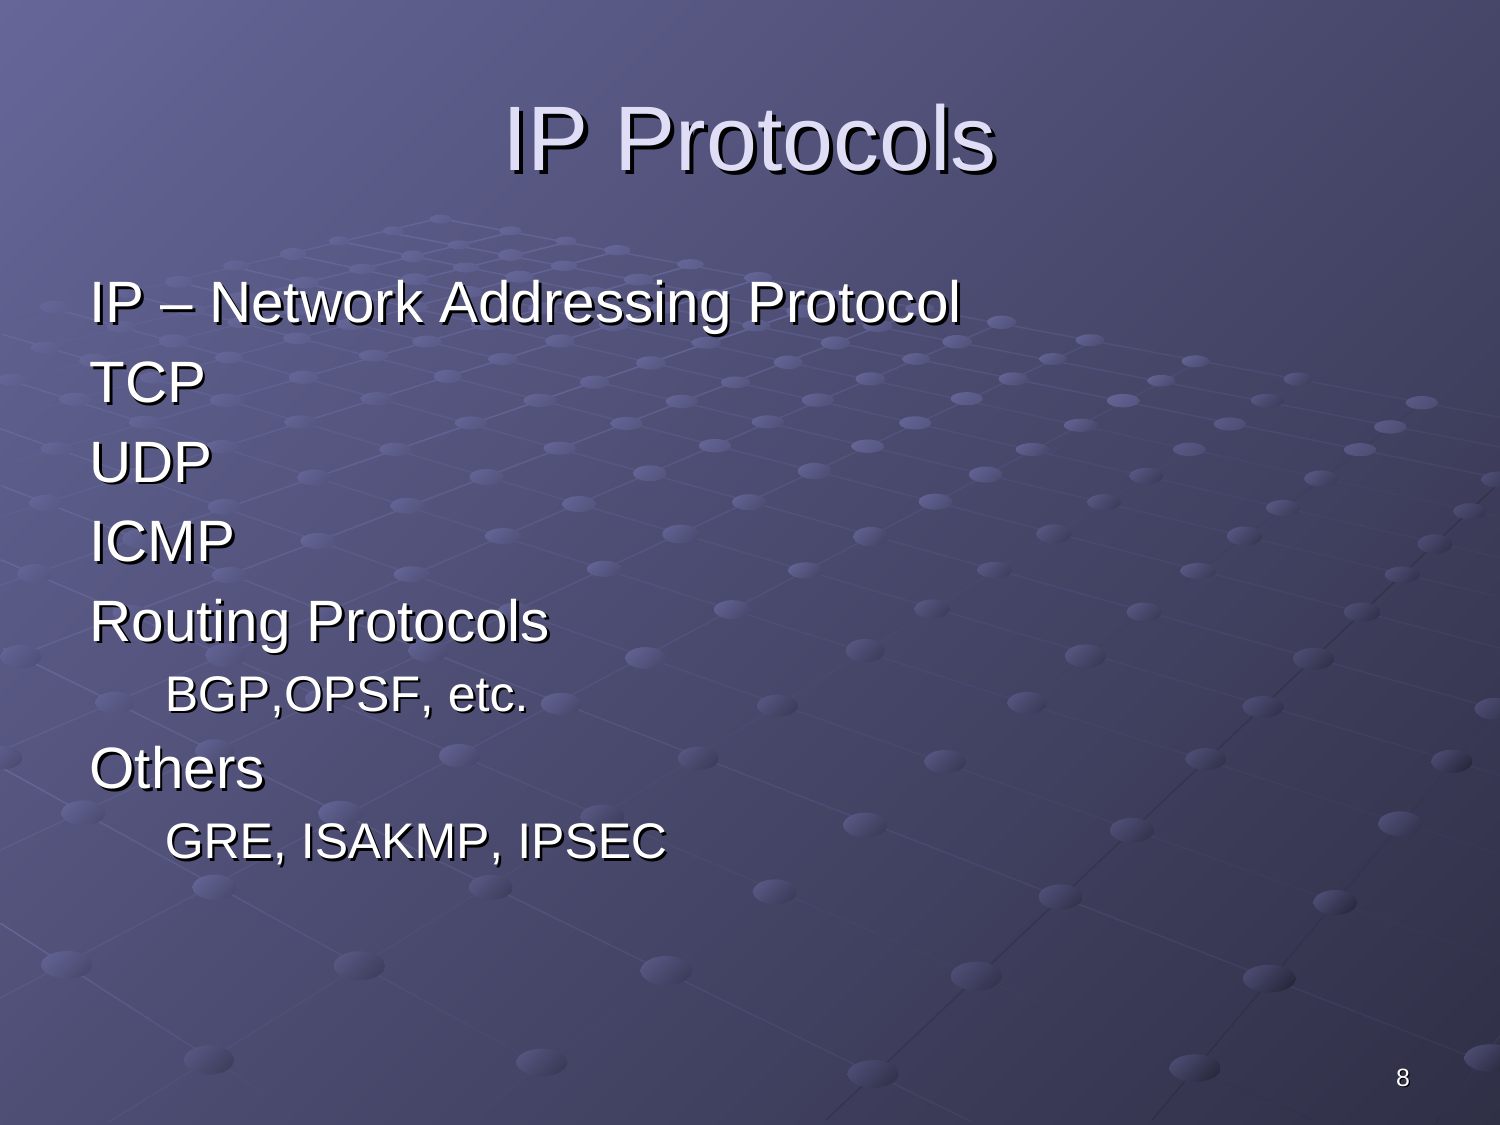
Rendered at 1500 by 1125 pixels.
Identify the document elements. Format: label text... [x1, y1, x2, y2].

list IP – Network Addressing Protocol TCP UDP ICMP Routing Protocols BGP,OPSF, etc. Others GRE, ISAKMP, IPSEC [75, 262, 1426, 1007]
title IP Protocols [75, 45, 1426, 233]
